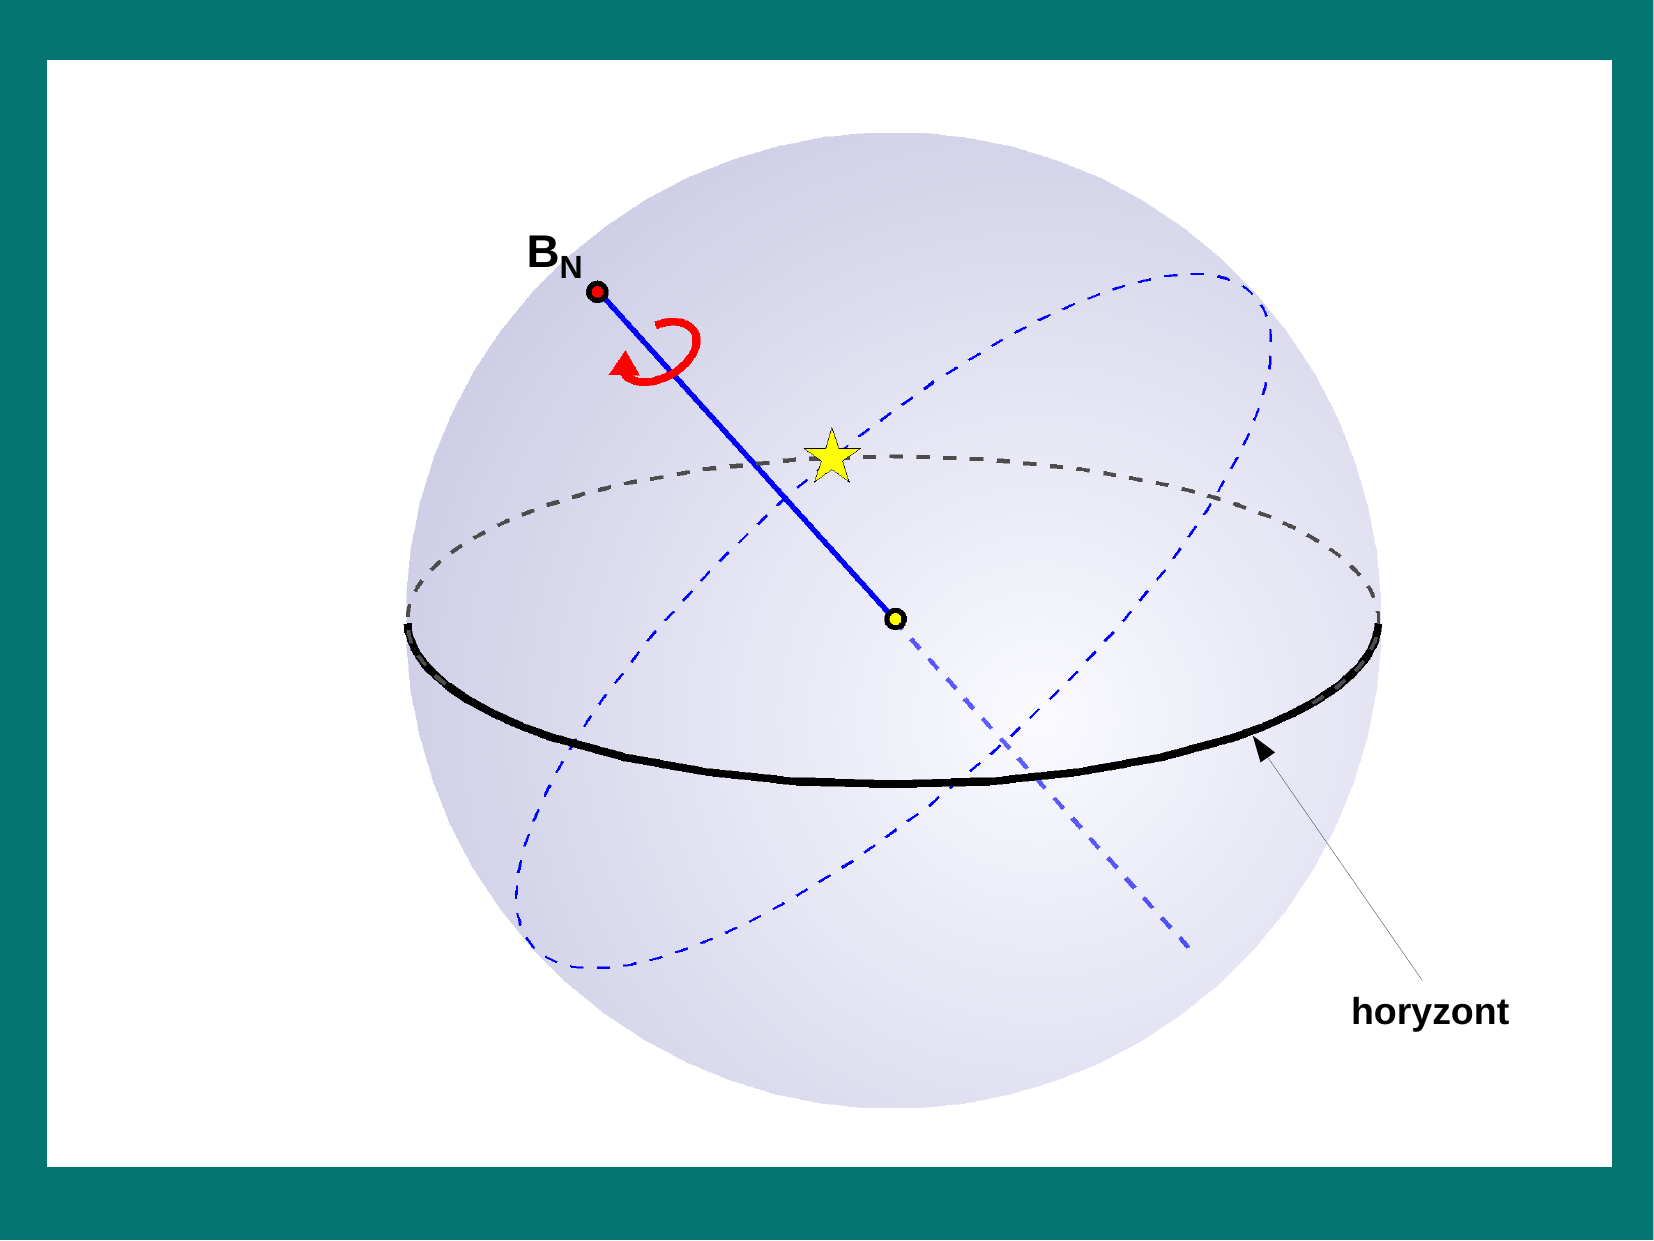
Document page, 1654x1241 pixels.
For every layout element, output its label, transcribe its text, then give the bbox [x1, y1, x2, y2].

text_box horyzont [1336, 983, 1525, 1041]
picture [47, 60, 1612, 1168]
text_box BN [511, 218, 598, 293]
